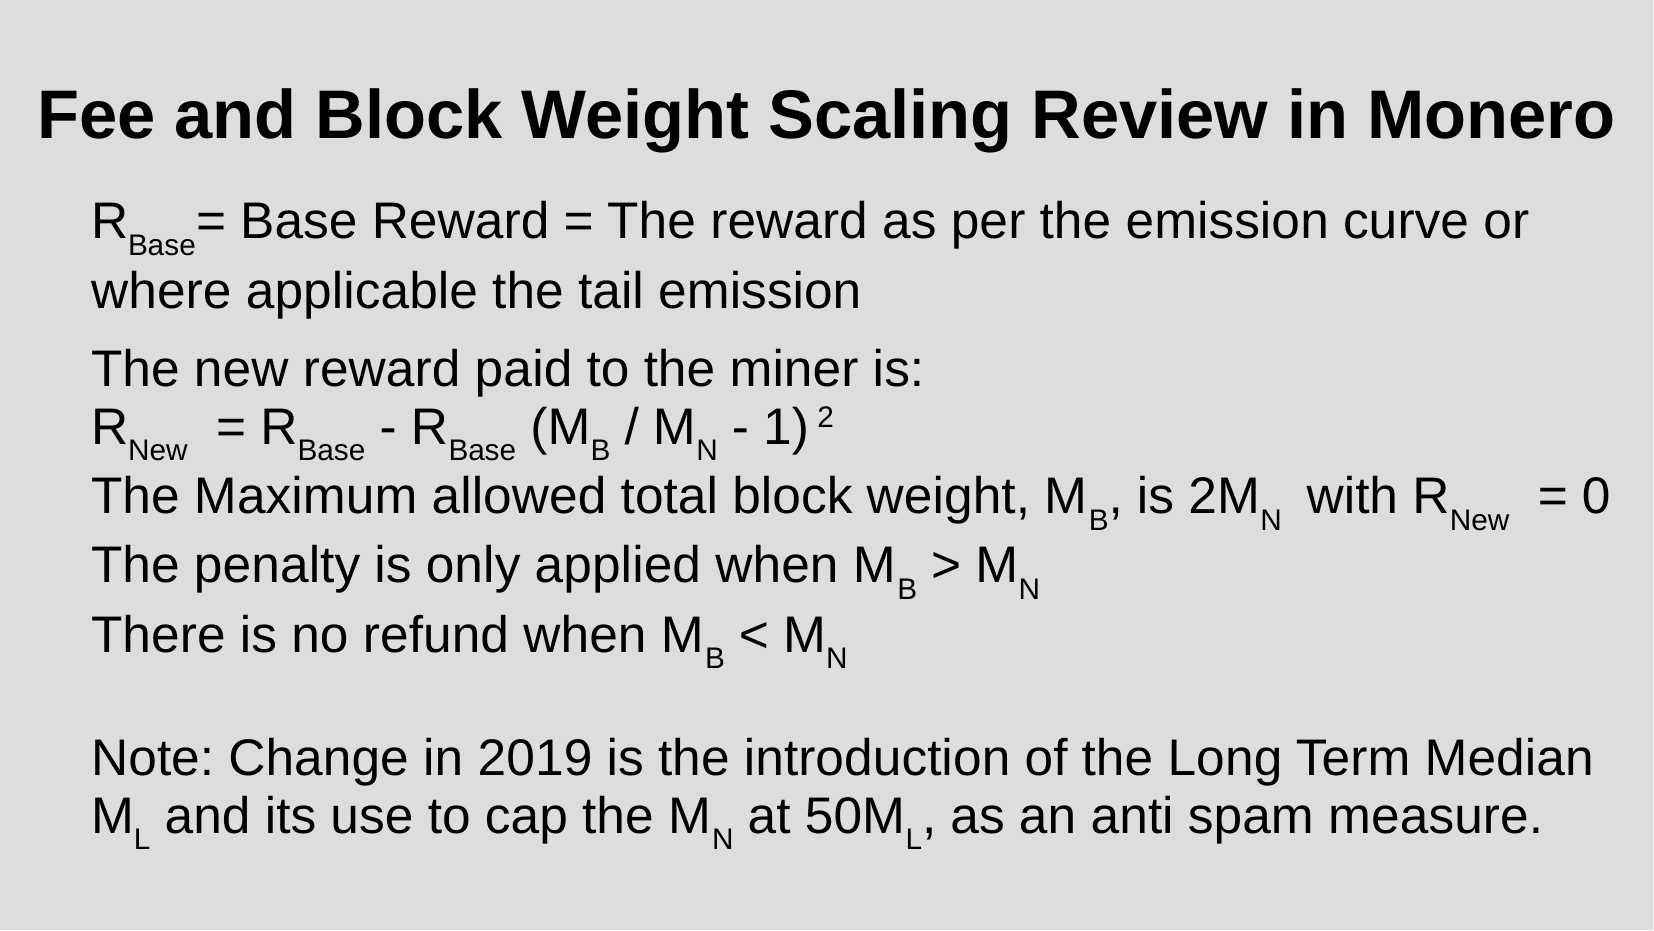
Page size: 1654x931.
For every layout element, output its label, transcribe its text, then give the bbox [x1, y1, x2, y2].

title Fee and Block Weight Scaling Review in Monero [11, 37, 1642, 193]
list RBase= Base Reward = The reward as per the emission curve or where applicable the tail emission The new reward paid to the miner is: RNew = RBase - RBase (MB / MN - 1) 2 The Maximum allowed total block weight, MB, is 2MN with RNew = 0 The penalty is only applied when MB > MN There is no refund when MB < MN Note: Change in 2019 is the introduction of the Long Term Median ML and its use to cap the MN at 50ML, as an anti spam measure. [23, 192, 1619, 902]
